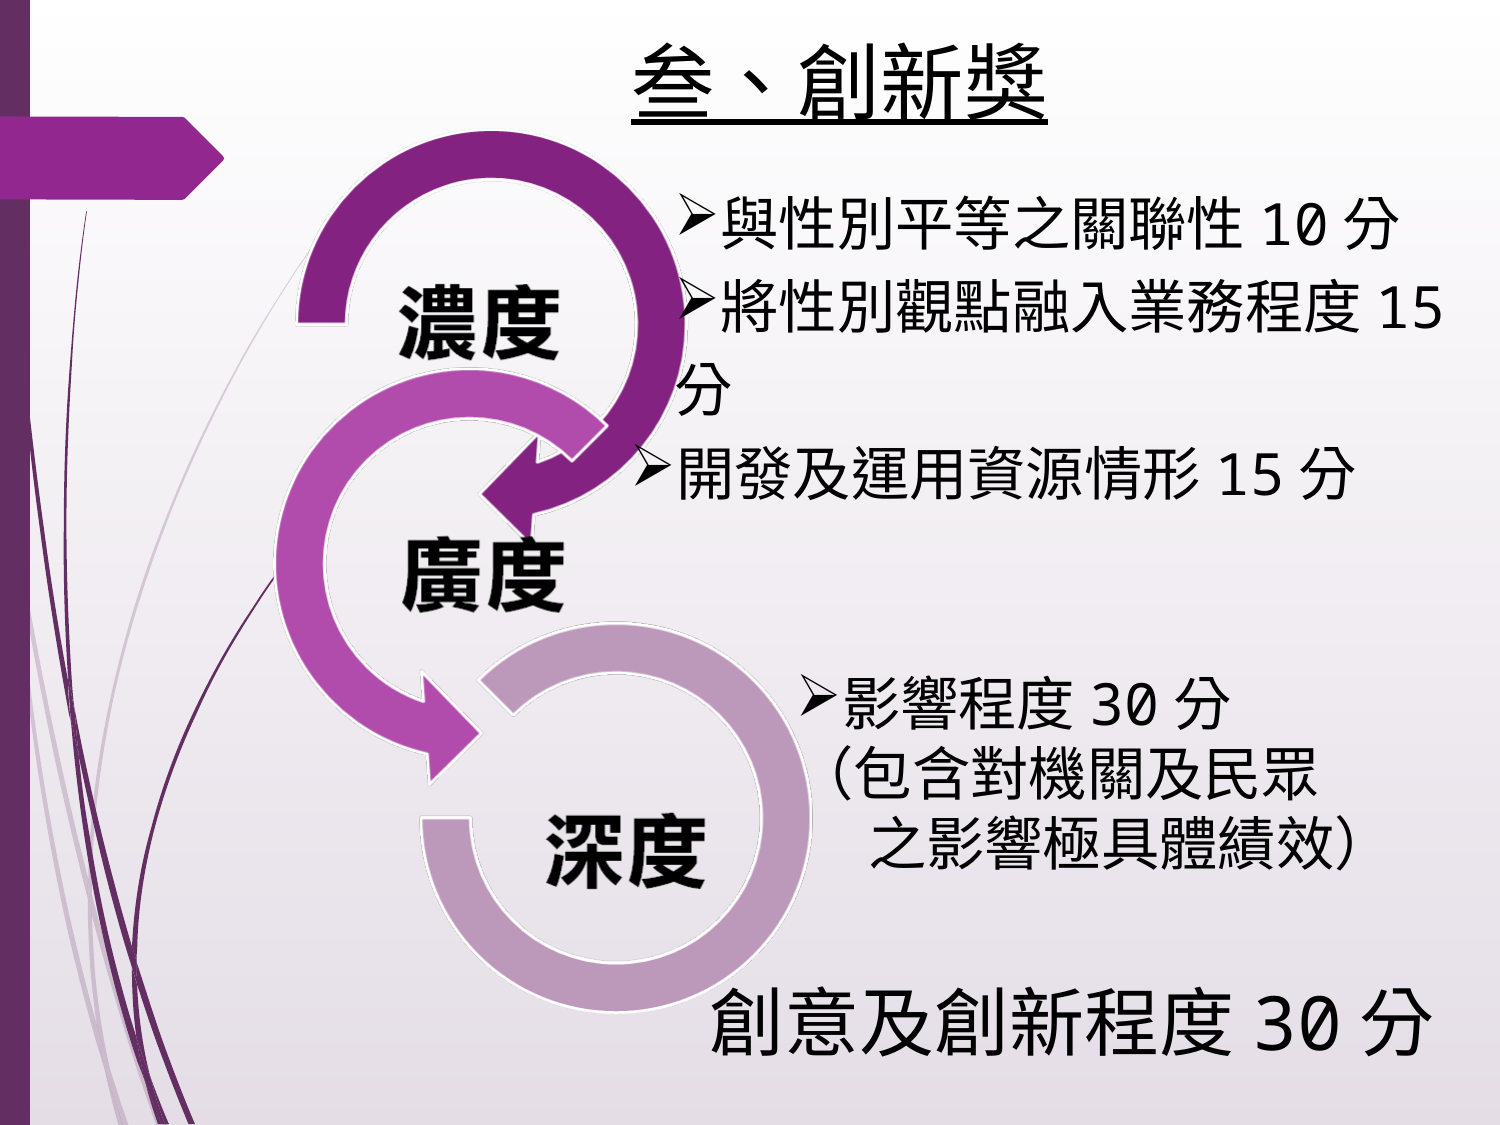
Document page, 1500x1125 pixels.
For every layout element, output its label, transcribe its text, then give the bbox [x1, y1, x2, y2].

text_box 叁、創新獎 [34, 22, 1500, 238]
text_box 創意及創新程度30分 [66, 968, 1500, 1125]
picture [0, 92, 1500, 1036]
text_box 與性別平等之關聯性10分 將性別觀點融入業務程度15分 [600, 238, 1500, 432]
text_box 開發及運用資源情形15分 [615, 429, 1500, 515]
text_box 影響程度30分 （包含對機關及民眾 之影響極具體績效） [781, 659, 1500, 886]
